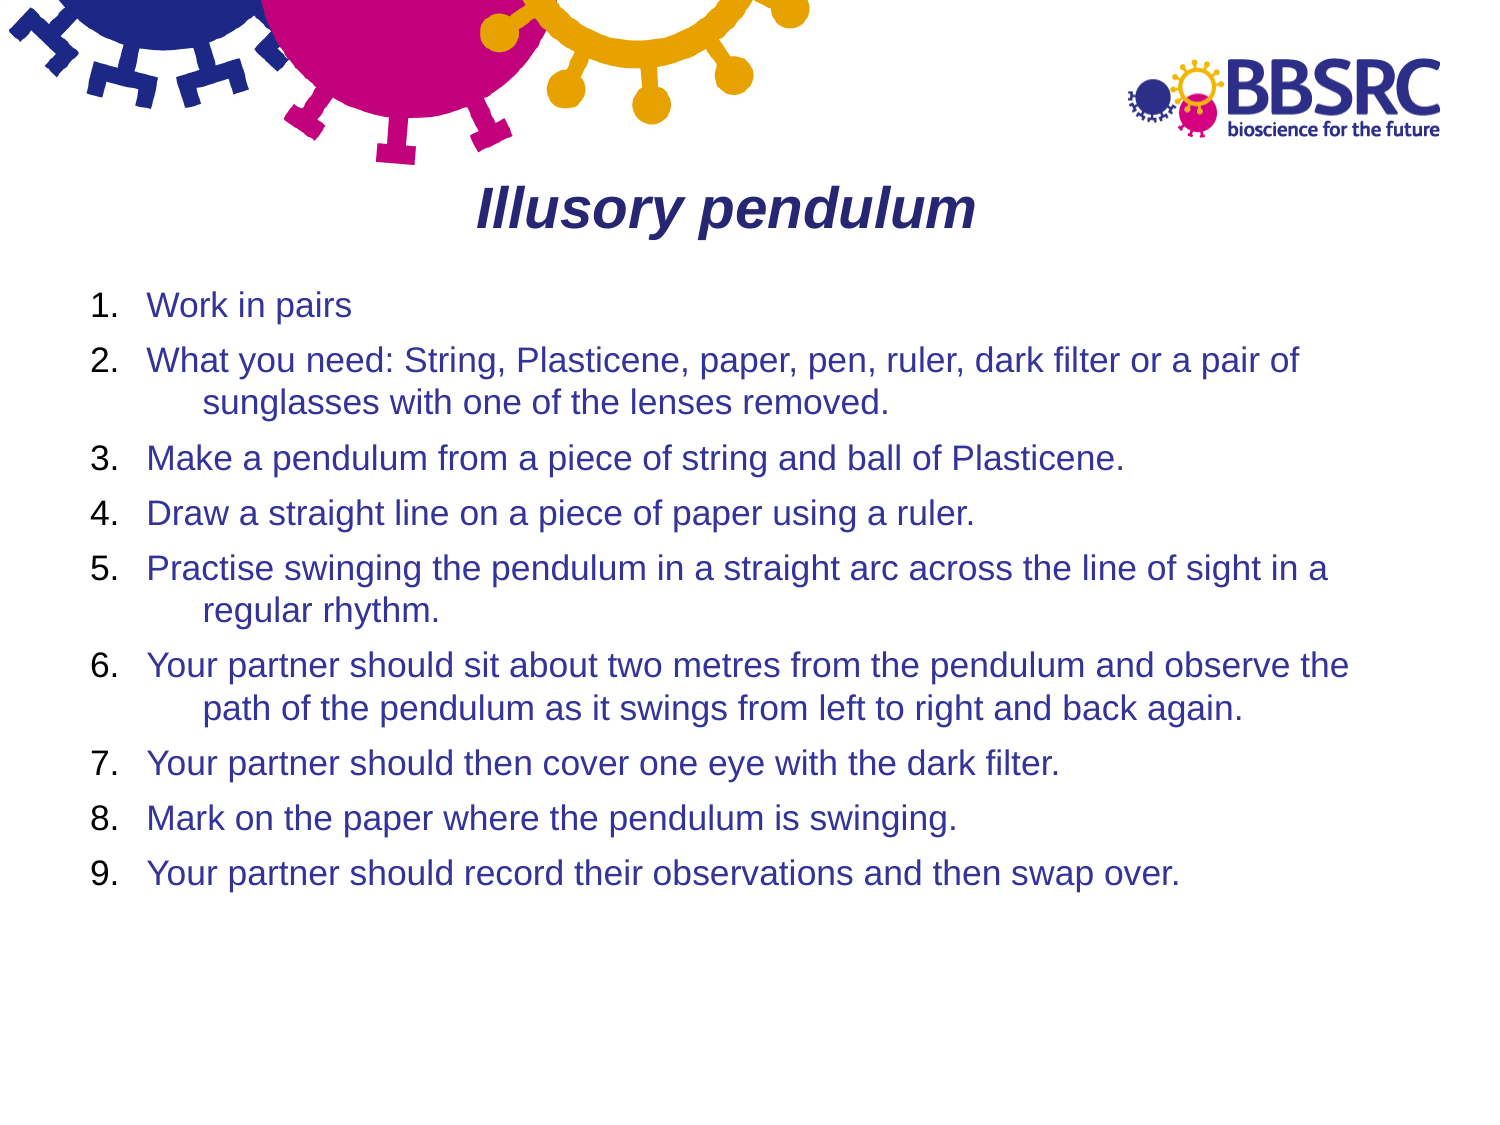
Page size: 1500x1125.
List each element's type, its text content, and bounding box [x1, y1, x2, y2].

title Illusory pendulum [29, 163, 1426, 279]
list Work in pairs What you need: String, Plasticene, paper, pen, ruler, dark filter or a pair of sunglasses with one of the lenses removed. Make a pendulum from a piece of string and ball of Plasticene. Draw a straight line on a piece of paper using a ruler. Practise swinging the pendulum in a straight arc across the line of sight in a regular rhythm. Your partner should sit about two metres from the pendulum and observe the path of the pendulum as it swings from left to right and back again. Your partner should then cover one eye with the dark filter. Mark on the paper where the pendulum is swinging. Your partner should record their observations and then swap over. [75, 274, 1426, 1106]
